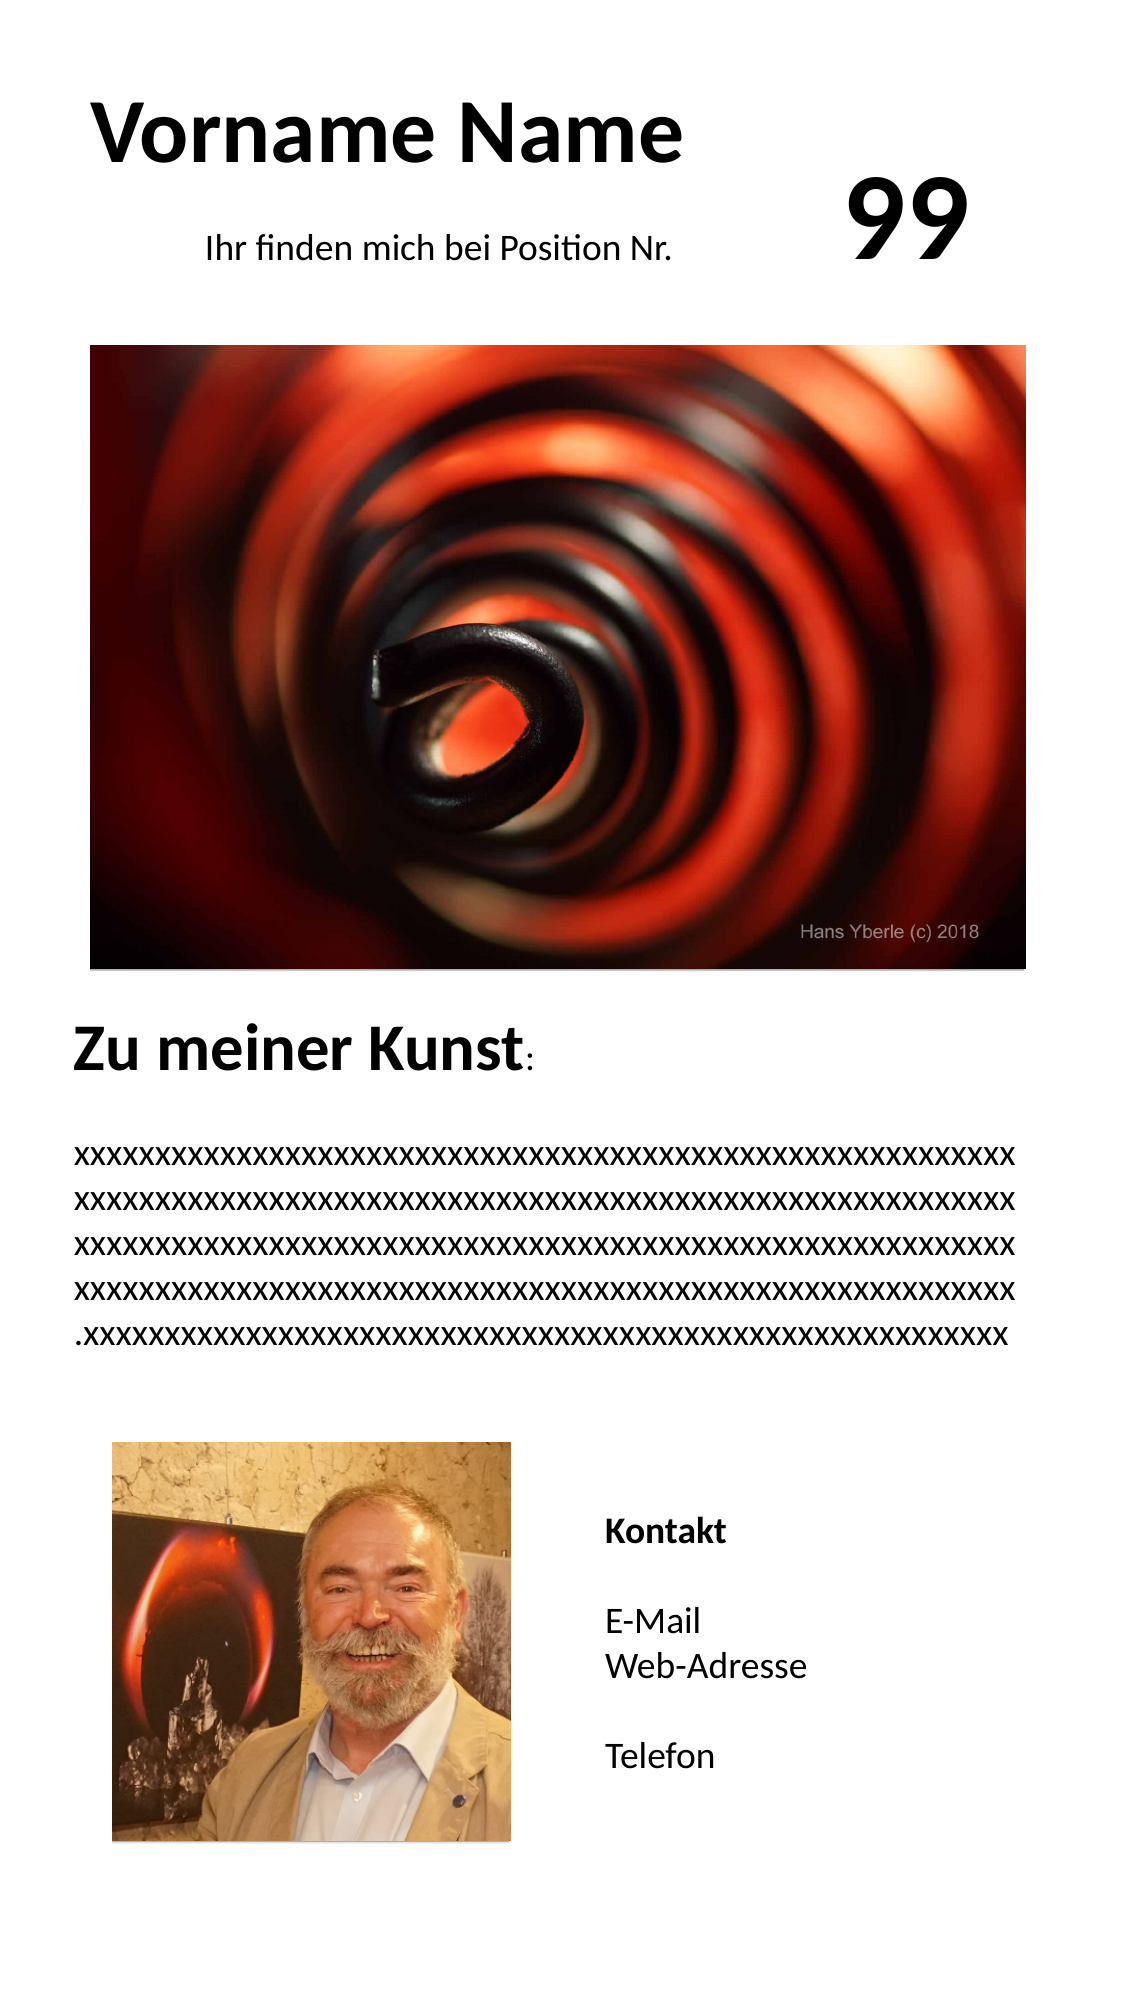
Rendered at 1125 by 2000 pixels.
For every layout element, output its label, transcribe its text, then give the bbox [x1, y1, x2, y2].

text_box 99 [811, 126, 1002, 294]
picture [112, 1442, 511, 1841]
text_box Kontakt E-Mail Web-Adresse Telefon [590, 1442, 1067, 1841]
text_box Zu meiner Kunst: xxxxxxxxxxxxxxxxxxxxxxxxxxxxxxxxxxxxxxxxxxxxxxxxxxxxxxxxxxxxxxxxxxxxxxxxxxxxxxxxxxxxxxxxxxxxxxxxxxxxxxxxxxxxxxxxxxxxxxxxxxxxxxxxxxxxxxxxxxxxxxxxxxxxxxxxxxxxxxxxxxxxxxxxxxxxxxxxxxxxxxxxxxxxxxxxxxxxxxxxxxxxxxxxxxxxxxxxxxxxxxxxxxxxxxxx.xxxxxxxxxxxxxxxxxxxxxxxxxxxxxxxxxxxxxxxxxxxxxxxxxxxxxxxxx [58, 979, 1034, 1378]
text_box Ihr finden mich bei Position Nr. [189, 215, 792, 277]
text_box Vorname Name [75, 63, 1018, 190]
picture [90, 345, 1026, 969]
